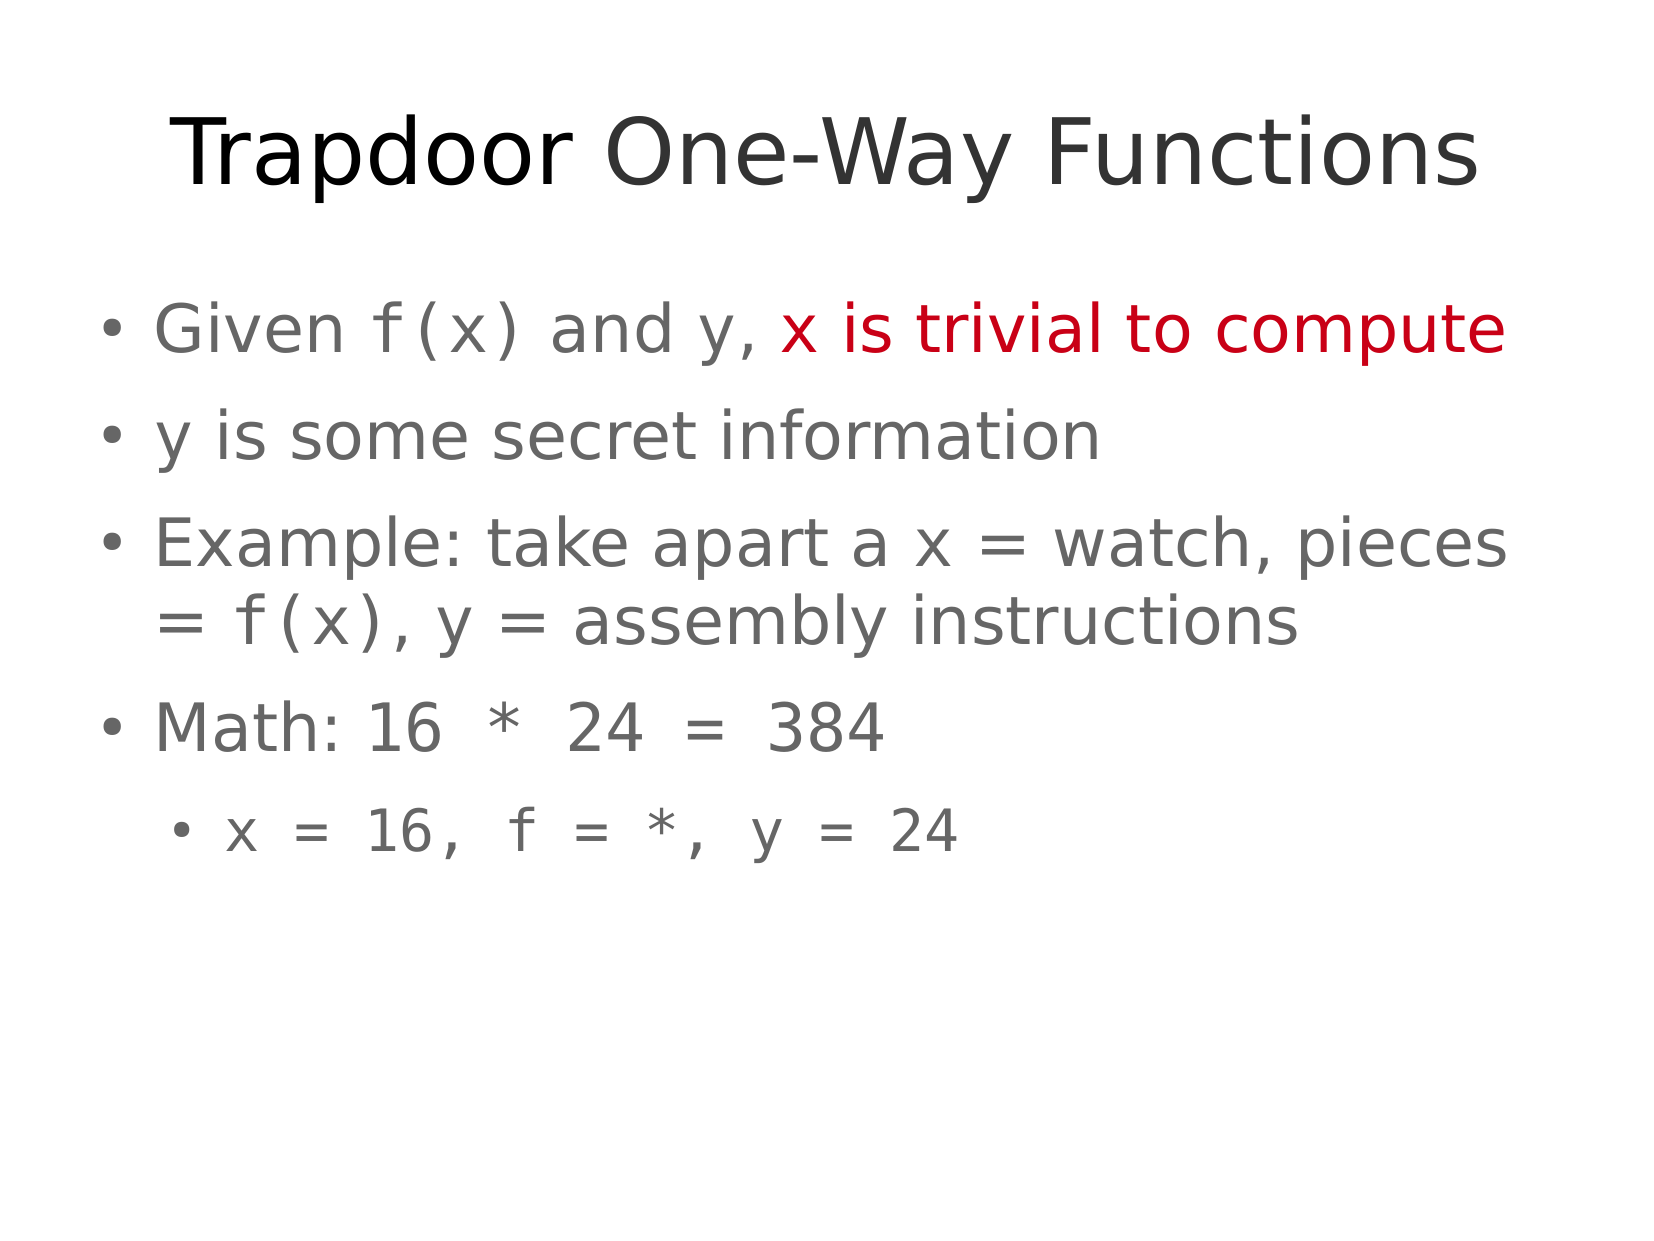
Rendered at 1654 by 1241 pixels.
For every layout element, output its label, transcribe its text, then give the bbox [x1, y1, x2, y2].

title Trapdoor One-Way Functions [82, 56, 1571, 250]
list Given f(x) and y, x is trivial to compute y is some secret information Example: take apart a x = watch, pieces = f(x), y = assembly instructions Math: 16 * 24 = 384 x = 16, f = *, y = 24 [82, 290, 1571, 1109]
